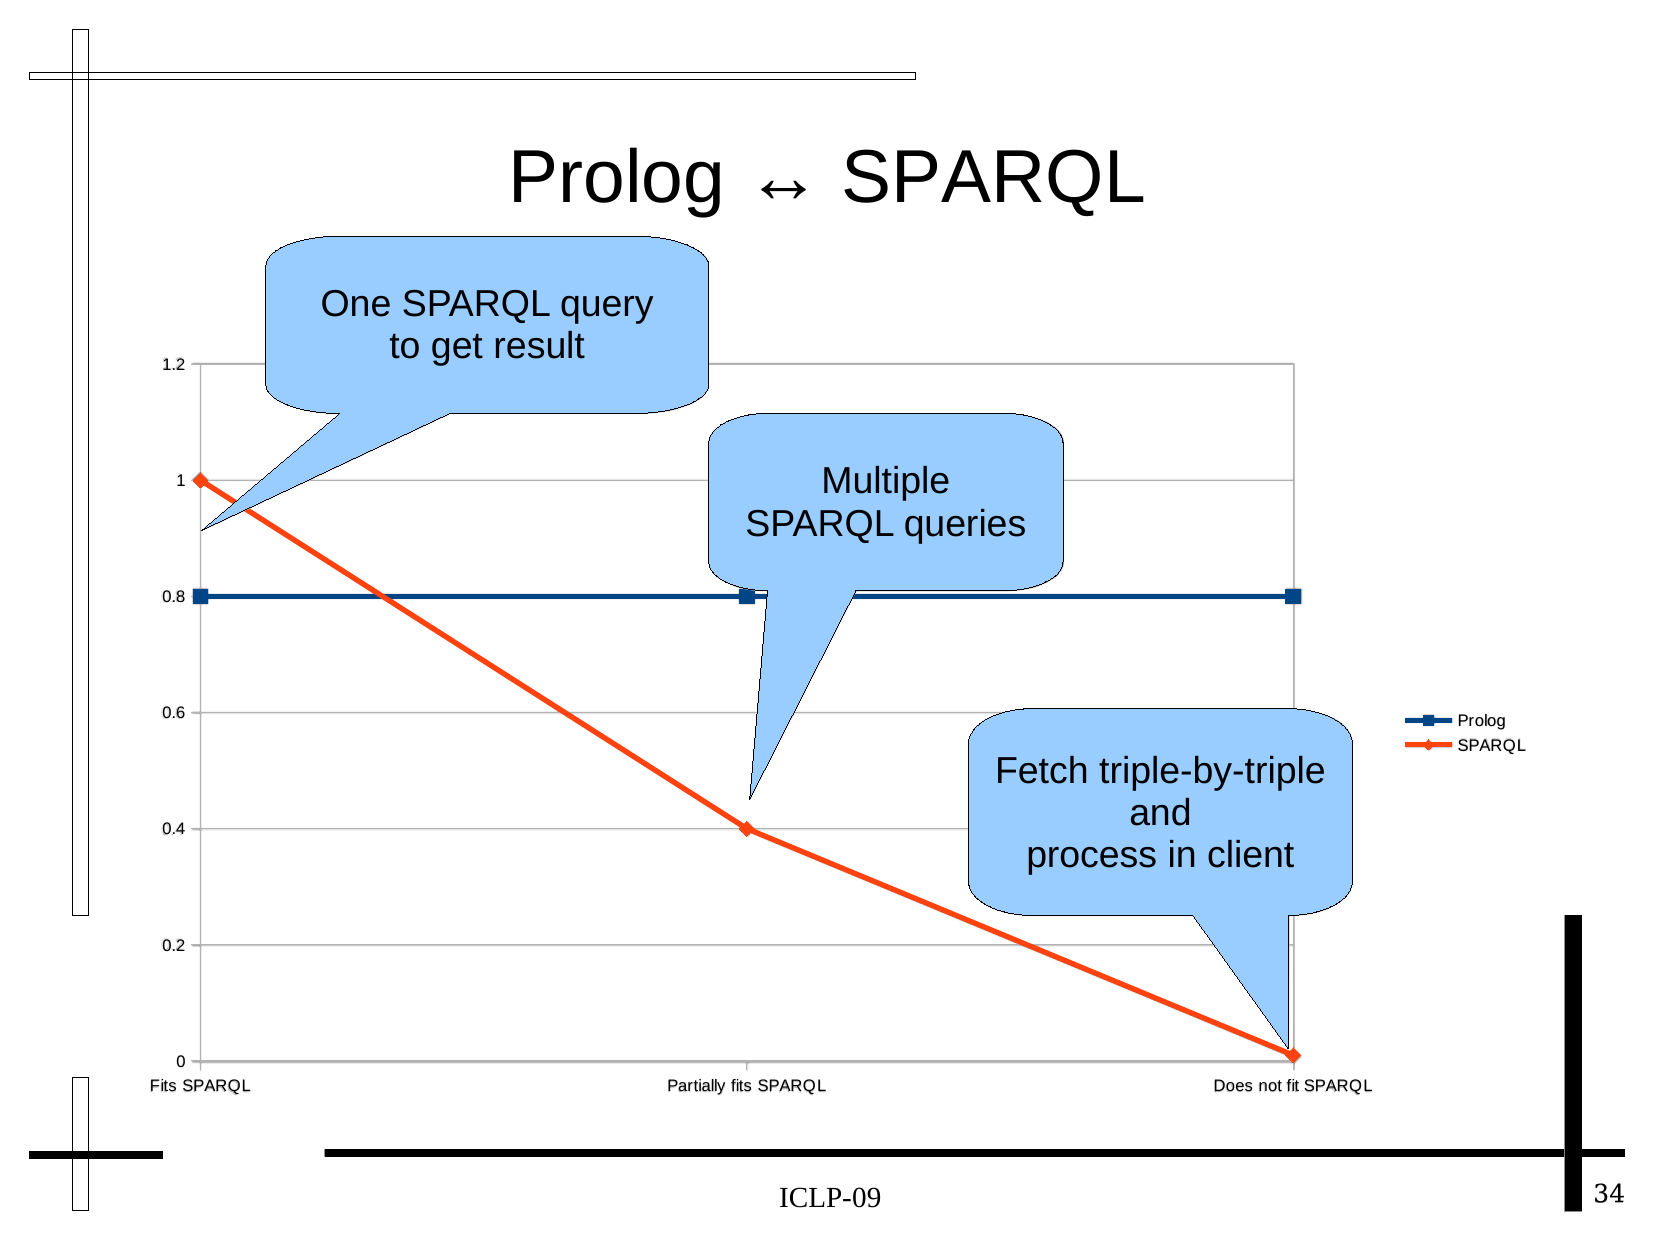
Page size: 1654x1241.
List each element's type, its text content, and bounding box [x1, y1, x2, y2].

text_box Multiple SPARQL queries [708, 413, 1064, 800]
text_box One SPARQL query to get result [201, 236, 709, 531]
title Prolog ↔ SPARQL [121, 88, 1534, 266]
text_box Fetch triple-by-triple and process in client [968, 708, 1353, 1049]
chart [121, 338, 1534, 1127]
